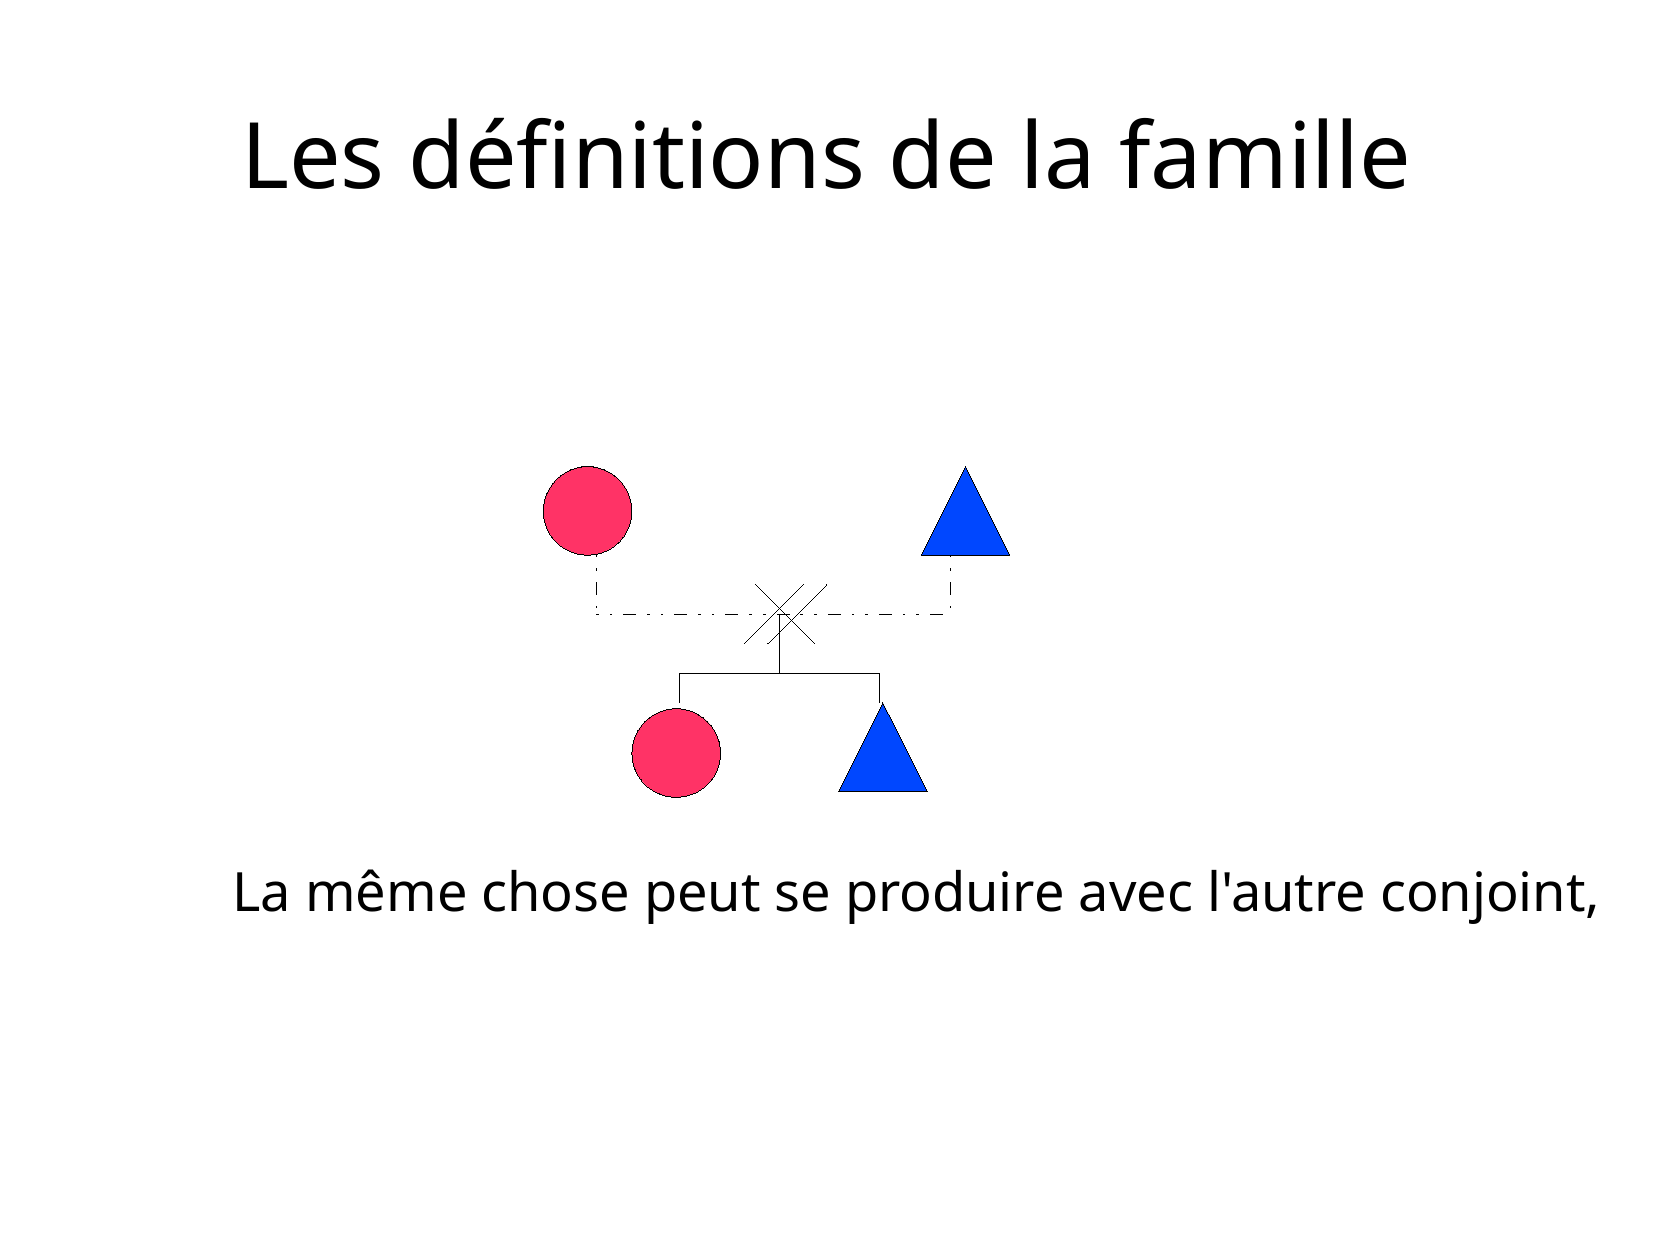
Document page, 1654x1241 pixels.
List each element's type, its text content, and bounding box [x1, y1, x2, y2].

text_box [921, 466, 1010, 556]
text_box [631, 708, 721, 798]
text_box La même chose peut se produire avec l'autre conjoint, [217, 869, 1437, 1134]
title Les définitions de la famille [82, 56, 1571, 250]
text_box [838, 702, 928, 792]
text_box [543, 466, 632, 556]
